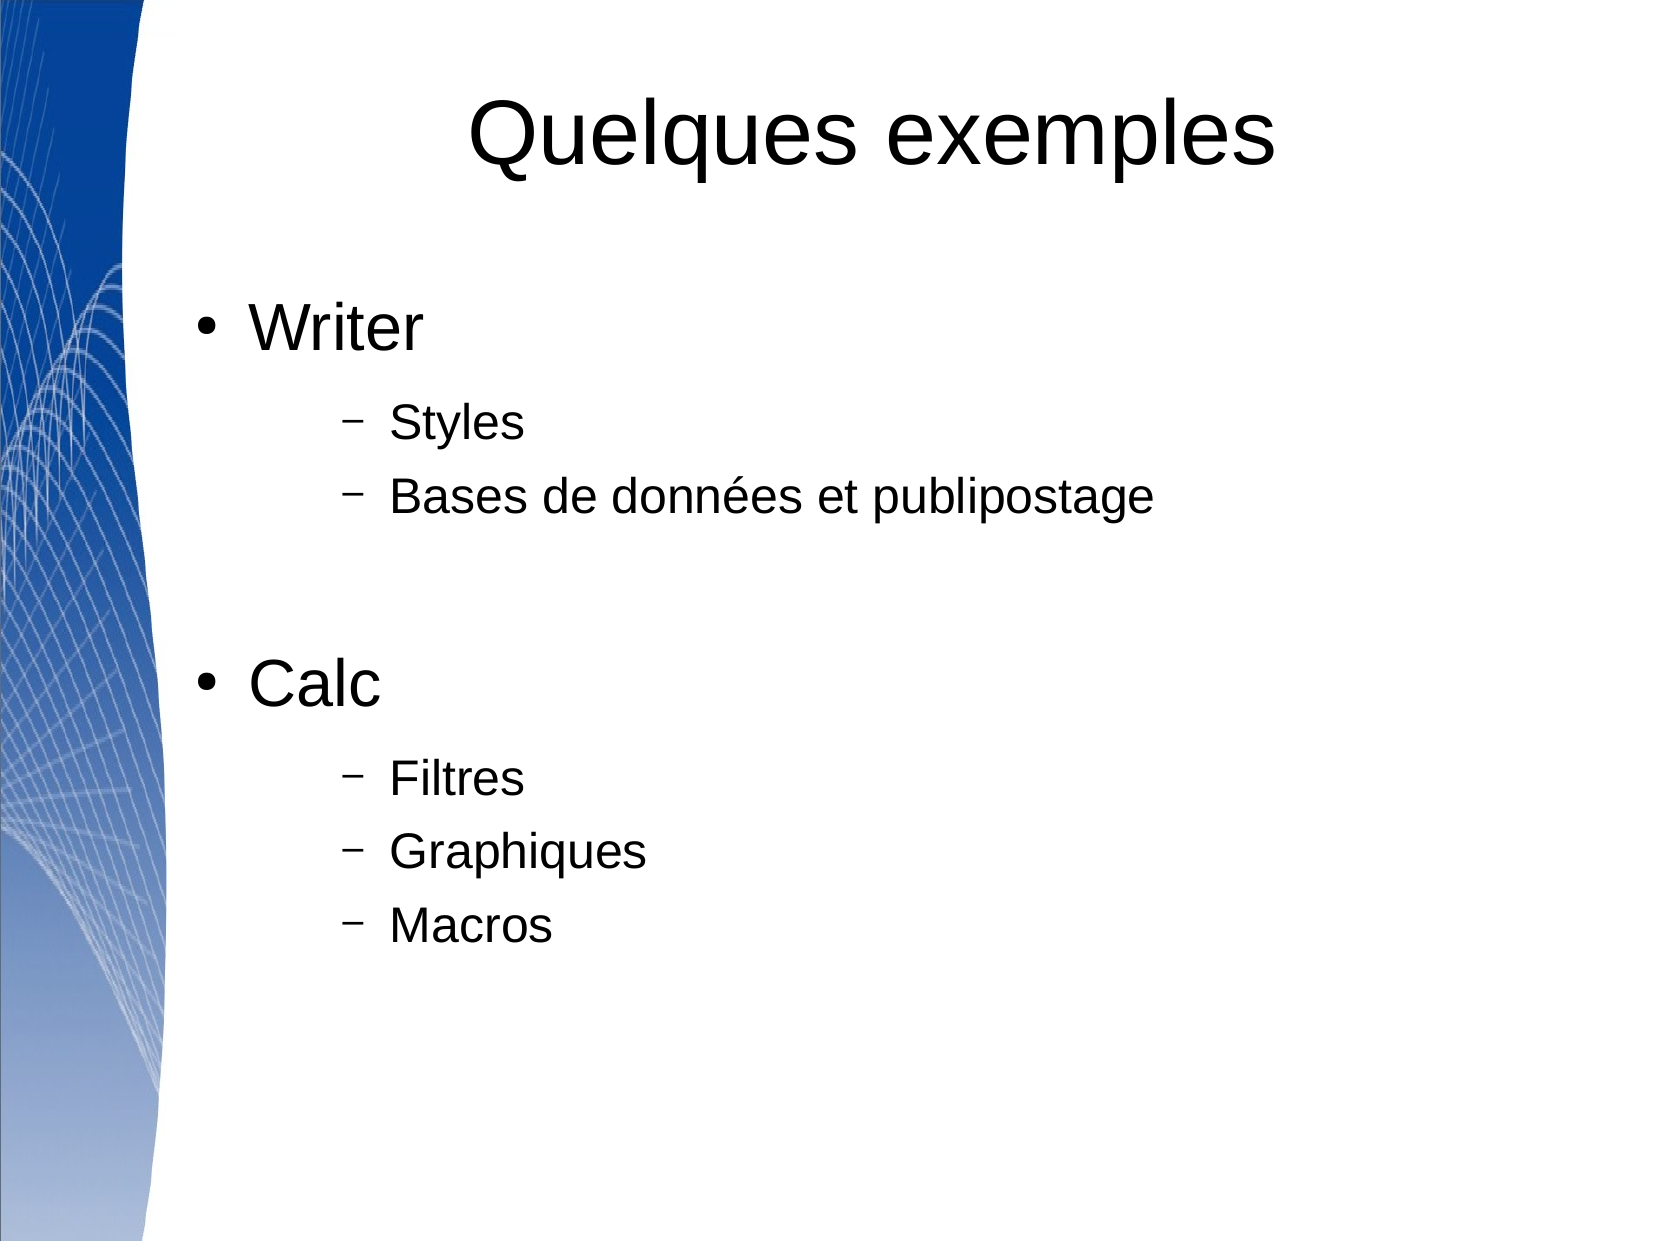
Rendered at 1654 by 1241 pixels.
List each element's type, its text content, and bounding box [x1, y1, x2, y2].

title Quelques exemples [177, 36, 1595, 230]
list Writer Styles Bases de données et publipostage Calc Filtres Graphiques Macros [177, 290, 1595, 1196]
picture [0, 0, 178, 1241]
